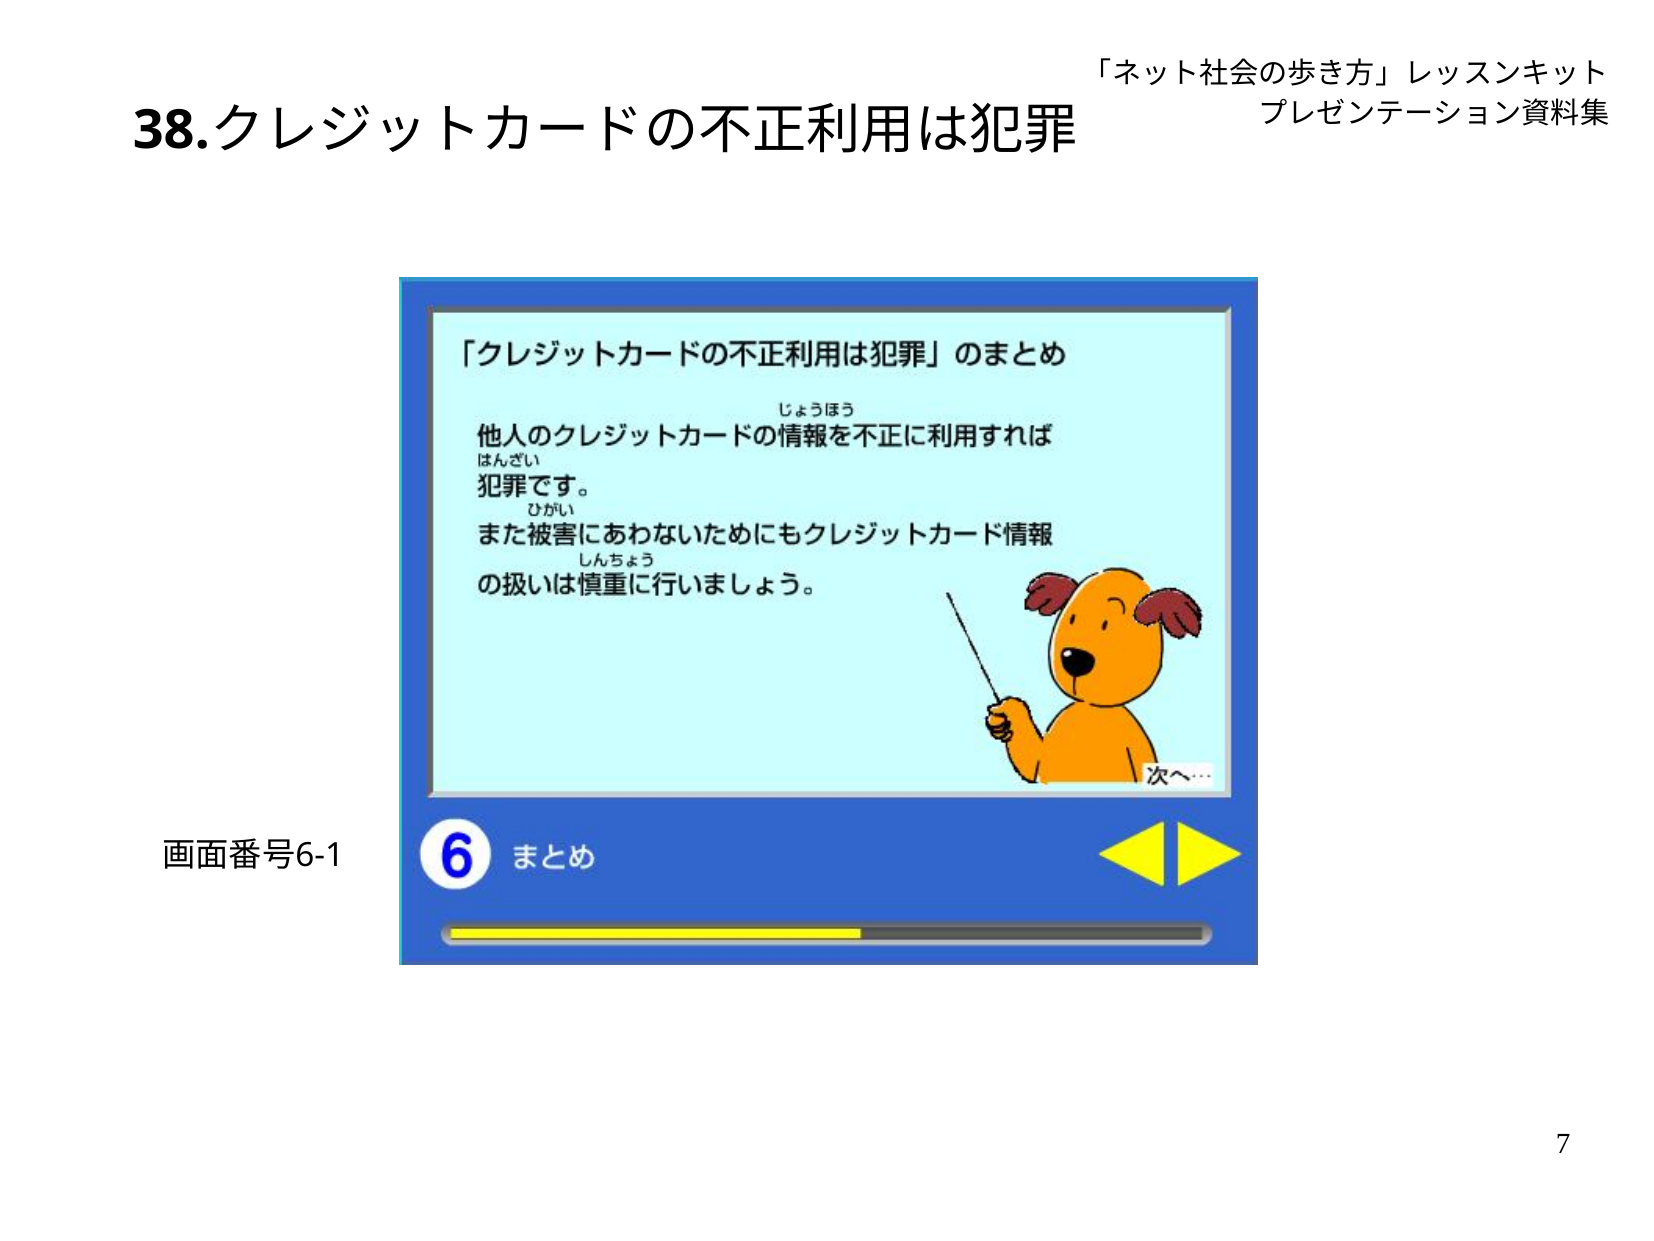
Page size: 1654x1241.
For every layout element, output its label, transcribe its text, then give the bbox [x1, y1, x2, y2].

text_box 「ネット社会の歩き方」レッスンキット プレゼンテーション資料集 [1062, 44, 1625, 139]
text_box 38.クレジットカードの不正利用は犯罪 [118, 88, 1241, 169]
text_box 画面番号6-1 [147, 826, 384, 882]
picture [399, 277, 1258, 965]
